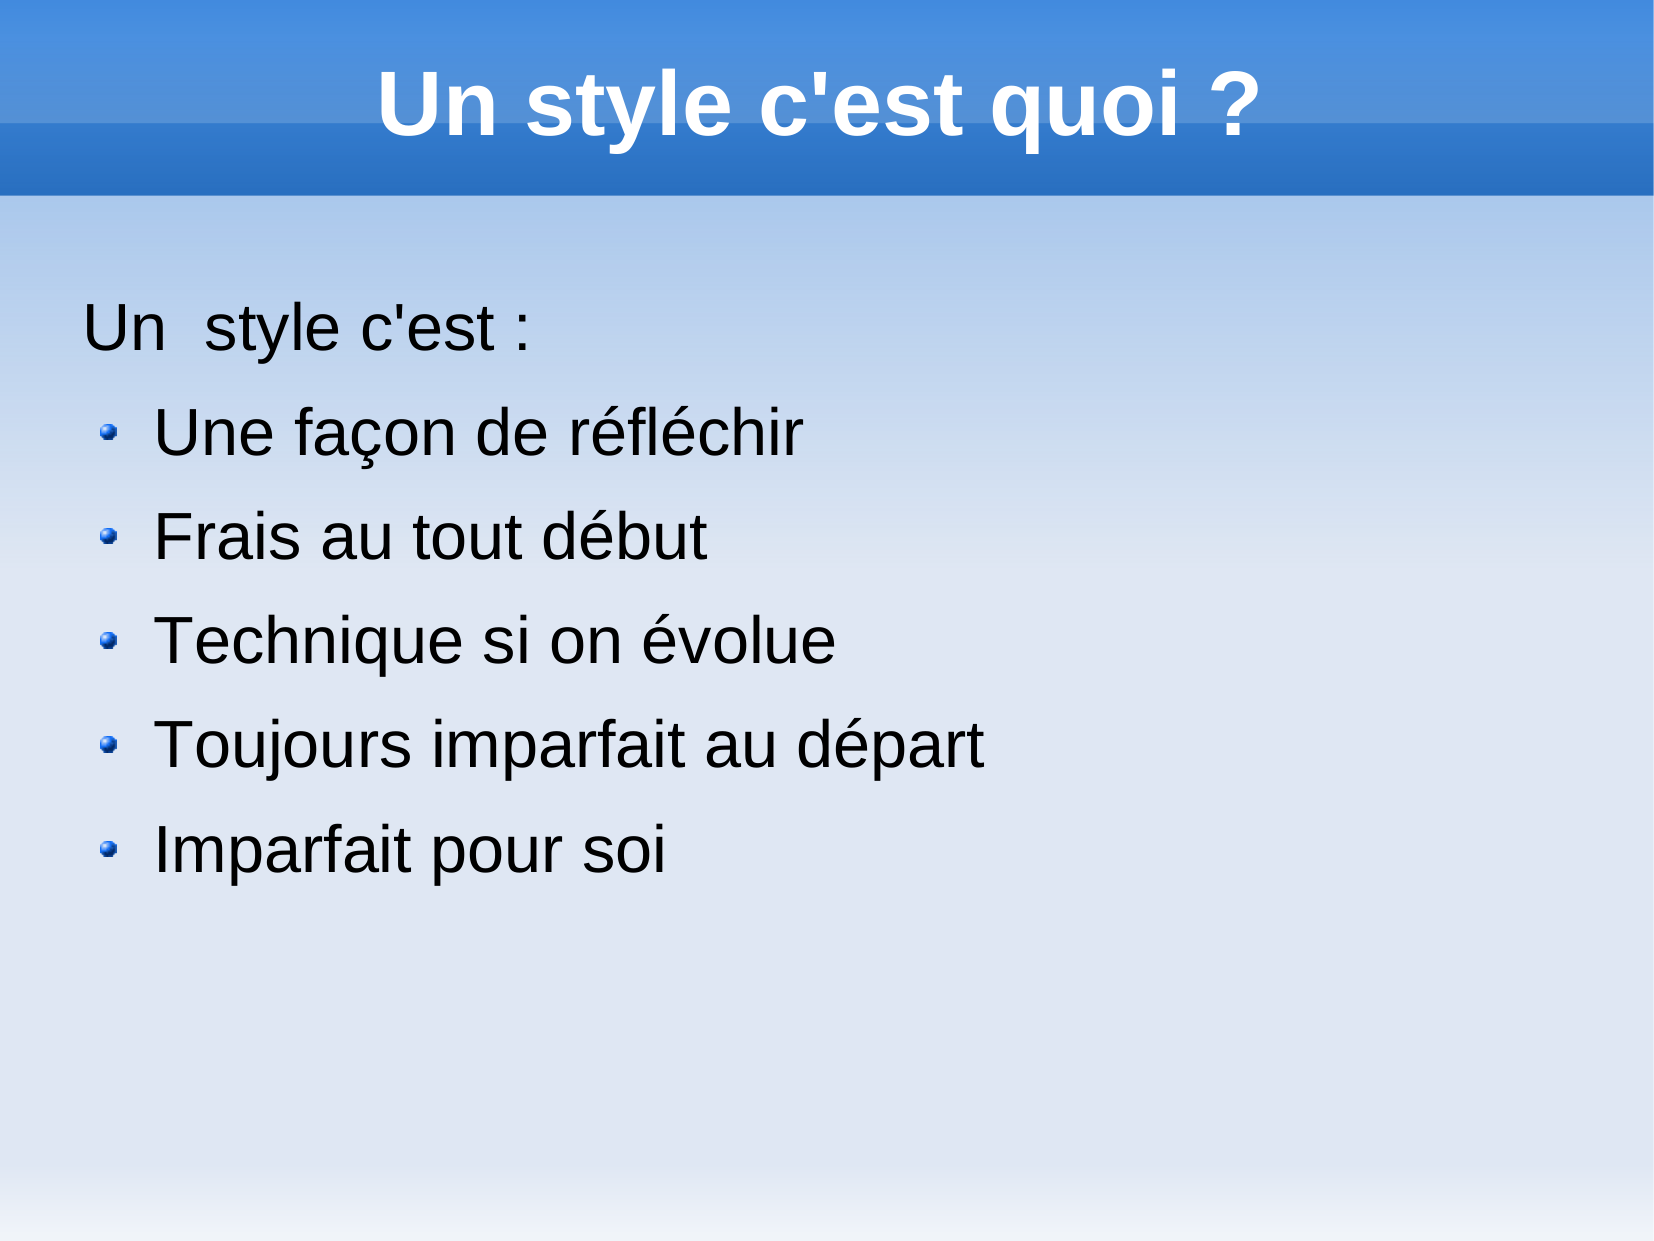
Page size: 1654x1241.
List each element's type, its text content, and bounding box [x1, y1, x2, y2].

picture [0, 0, 1654, 1241]
list Un style c'est : Une façon de réfléchir Frais au tout début Technique si on évolue Toujours imparfait au départ Imparfait pour soi [82, 290, 1571, 1109]
title Un style c'est quoi ? [76, 0, 1565, 208]
